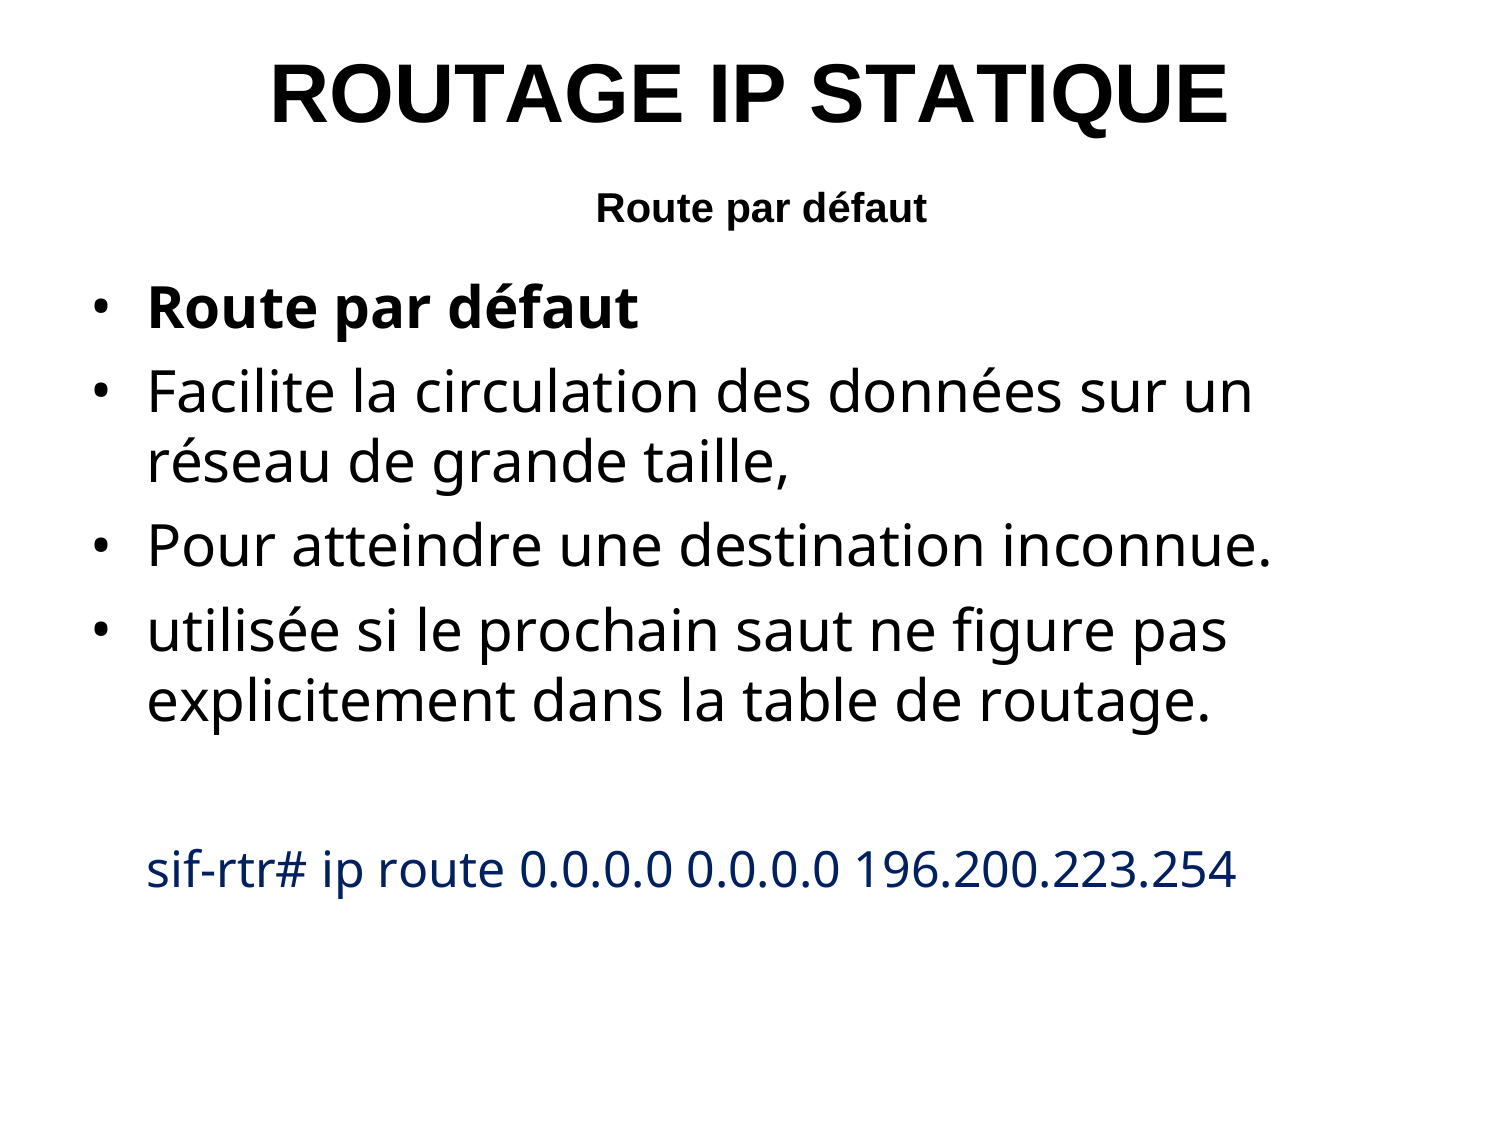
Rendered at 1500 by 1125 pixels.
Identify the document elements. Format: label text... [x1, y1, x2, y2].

title ROUTAGE IP STATIQUE Route par défaut [75, 31, 1426, 247]
list Route par défaut Facilite la circulation des données sur un réseau de grande taille, Pour atteindre une destination inconnue. utilisée si le prochain saut ne figure pas explicitement dans la table de routage. sif-rtr# ip route 0.0.0.0 0.0.0.0 196.200.223.254 [75, 262, 1426, 1005]
